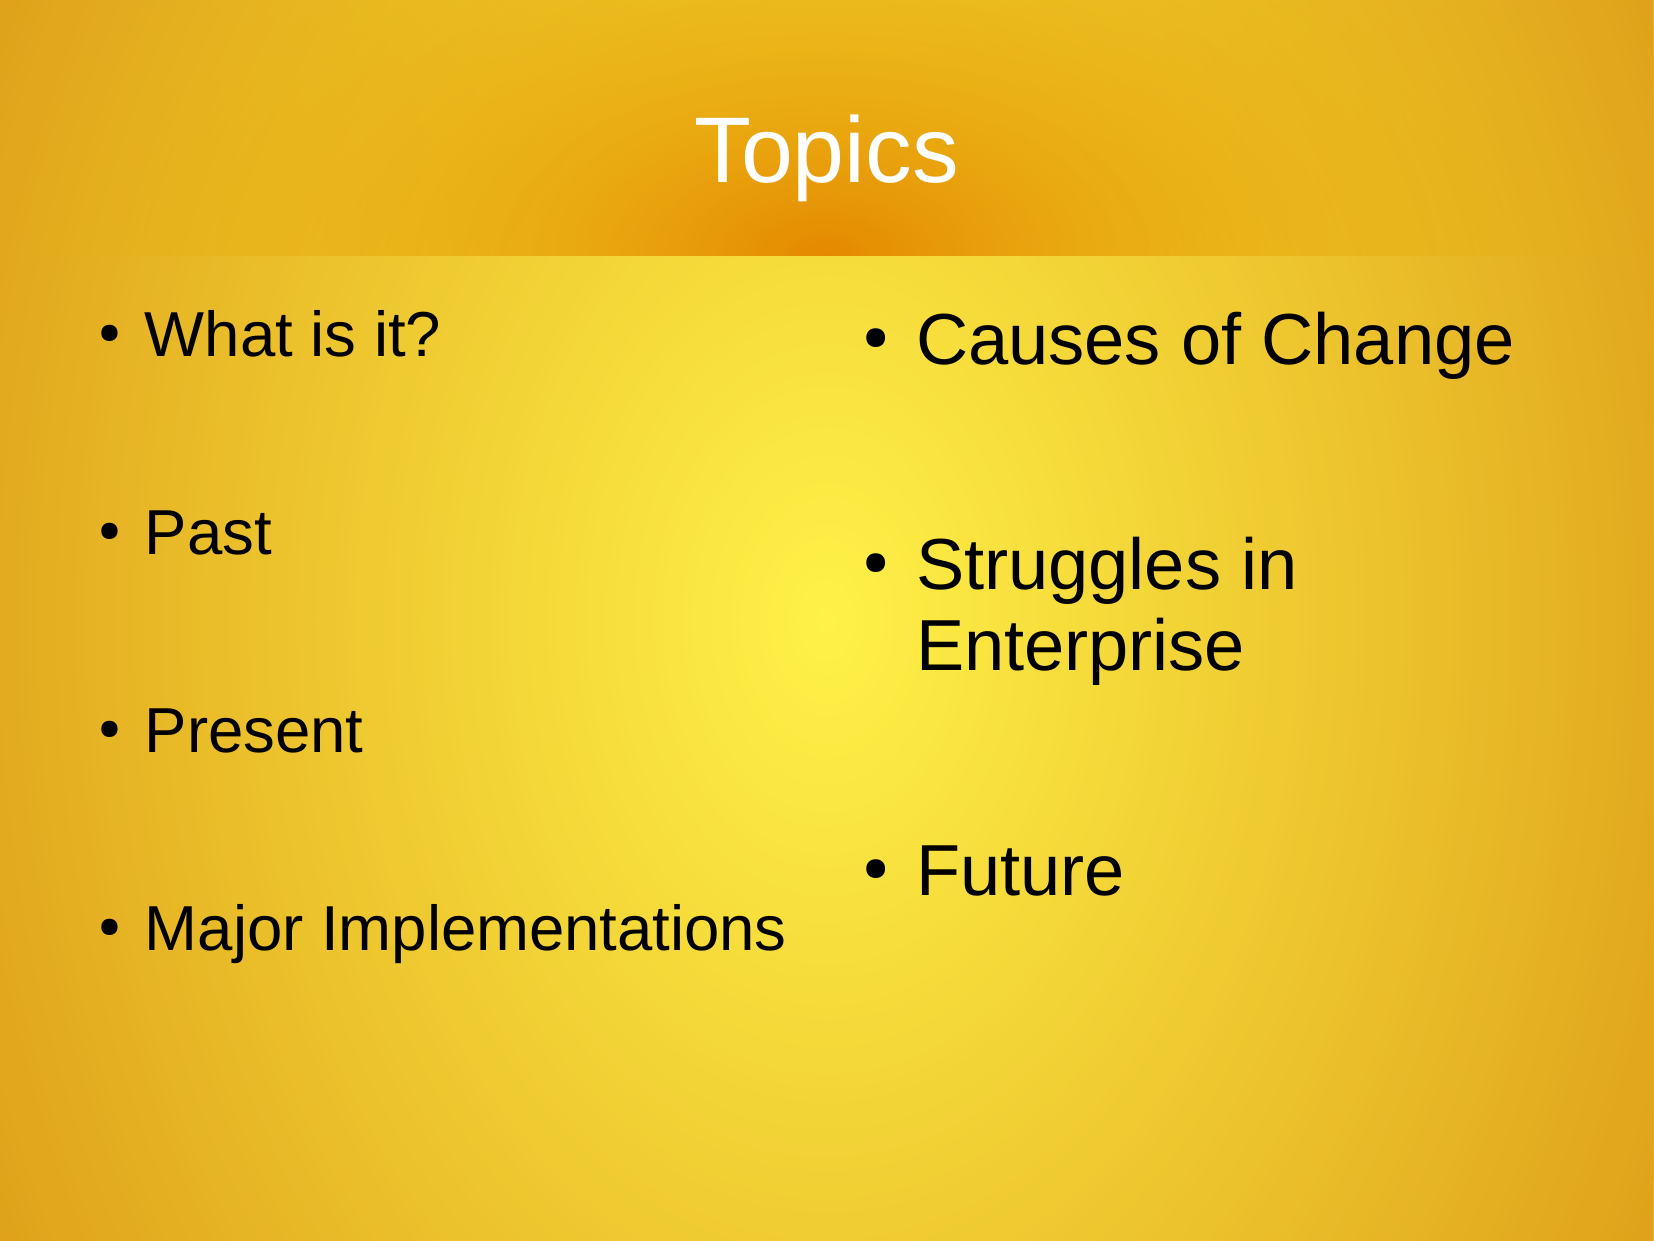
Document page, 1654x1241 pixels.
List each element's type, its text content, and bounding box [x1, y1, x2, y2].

list Causes of Change Struggles in Enterprise Future [845, 299, 1572, 1019]
title Topics [82, 47, 1571, 252]
list What is it? Past Present Major Implementations [82, 299, 809, 1019]
